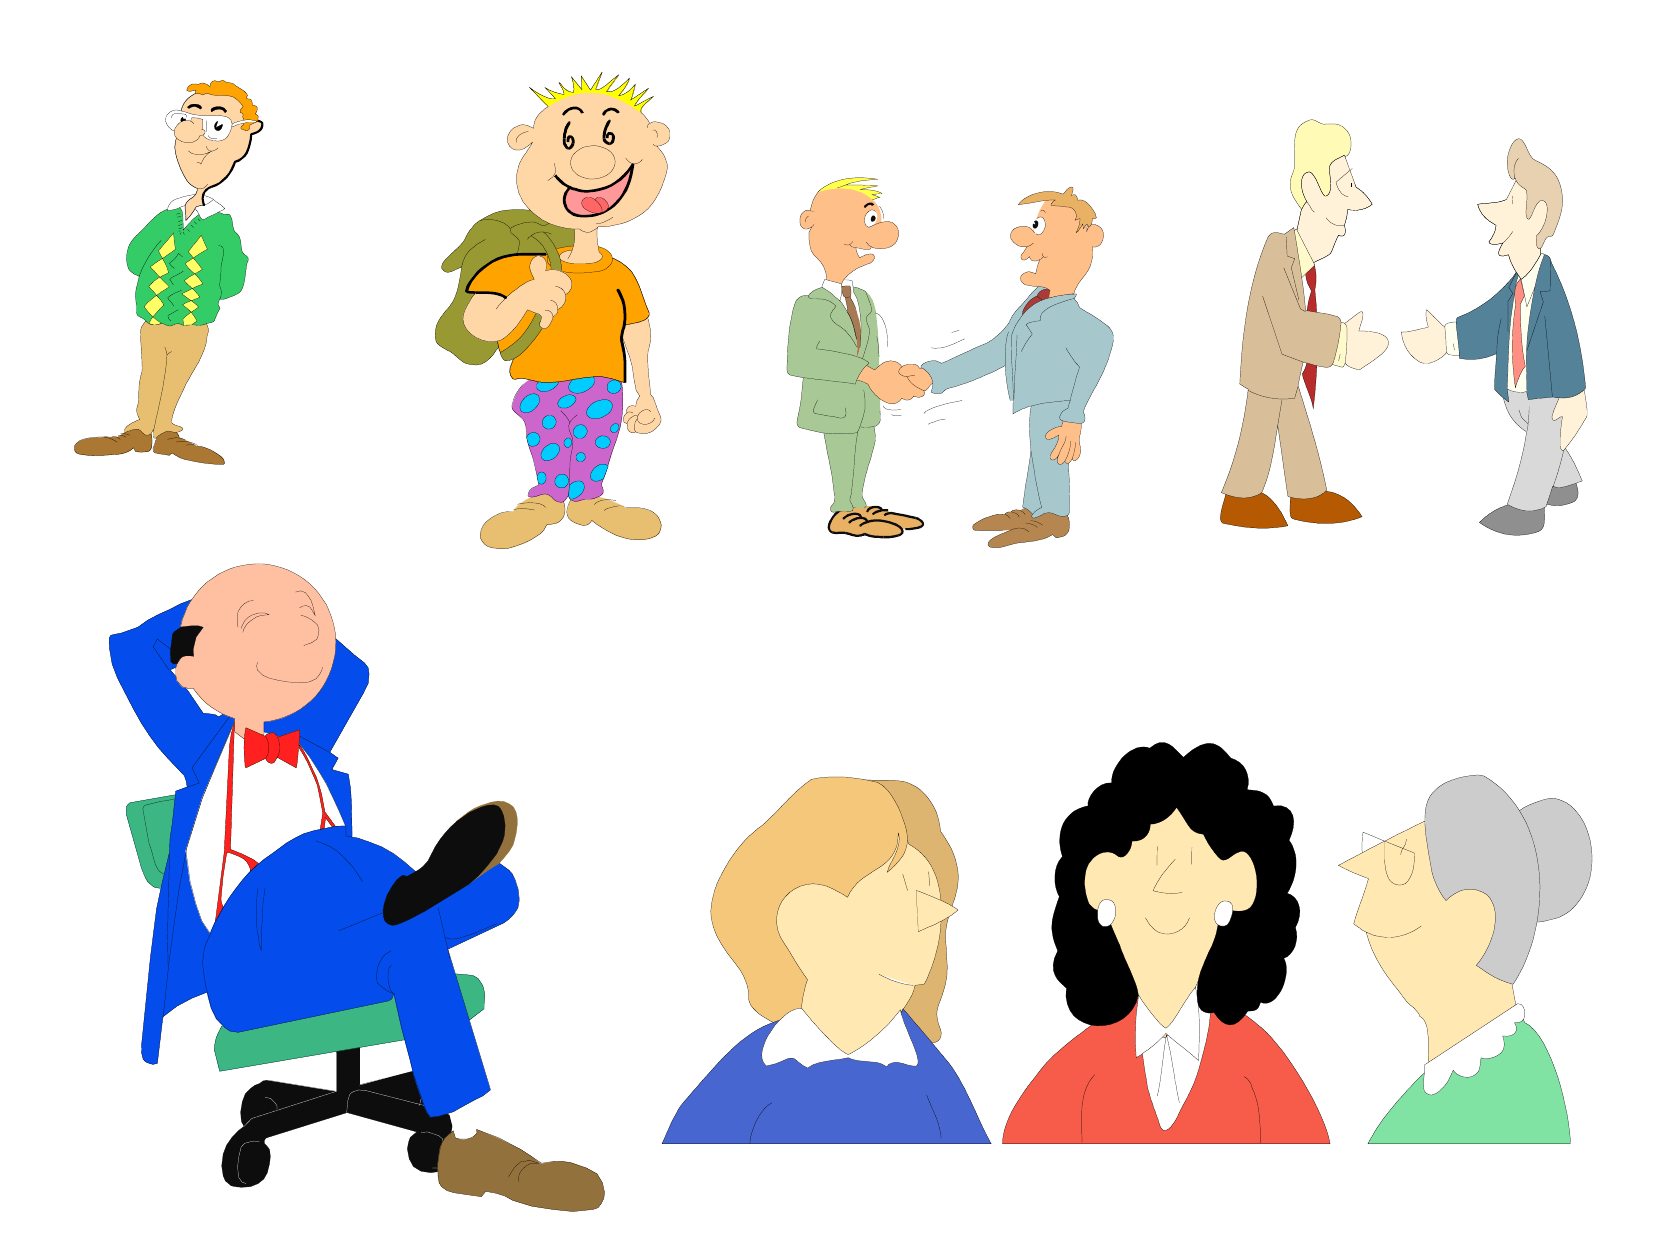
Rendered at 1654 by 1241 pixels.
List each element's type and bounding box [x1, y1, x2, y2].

picture [109, 563, 605, 1212]
picture [786, 177, 1114, 548]
picture [74, 80, 264, 465]
picture [1220, 119, 1588, 536]
picture [435, 72, 670, 549]
picture [656, 742, 1593, 1144]
